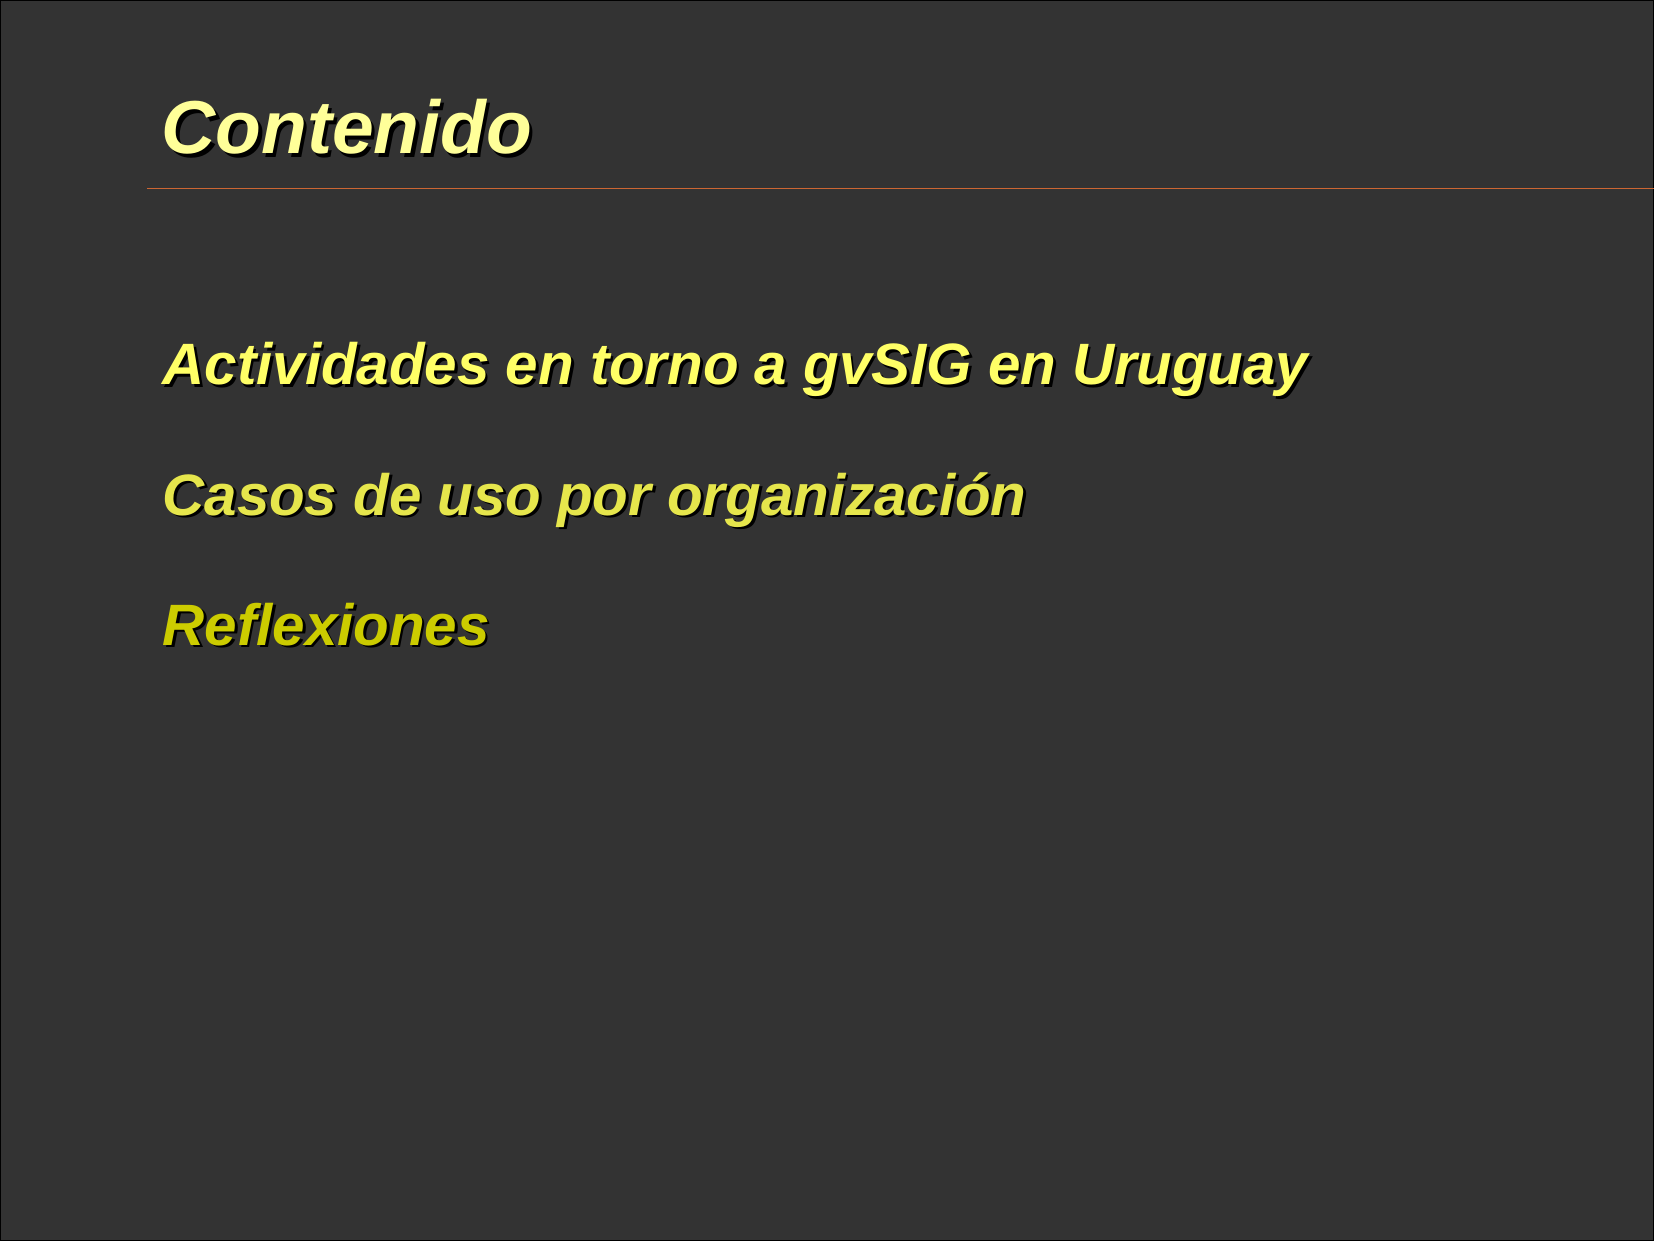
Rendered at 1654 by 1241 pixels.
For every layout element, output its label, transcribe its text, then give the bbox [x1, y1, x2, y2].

text_box Actividades en torno a gvSIG en Uruguay Casos de uso por organización Reflexiones [147, 324, 1595, 665]
text_box Contenido [118, 78, 576, 178]
text_box [0, 0, 1654, 1241]
